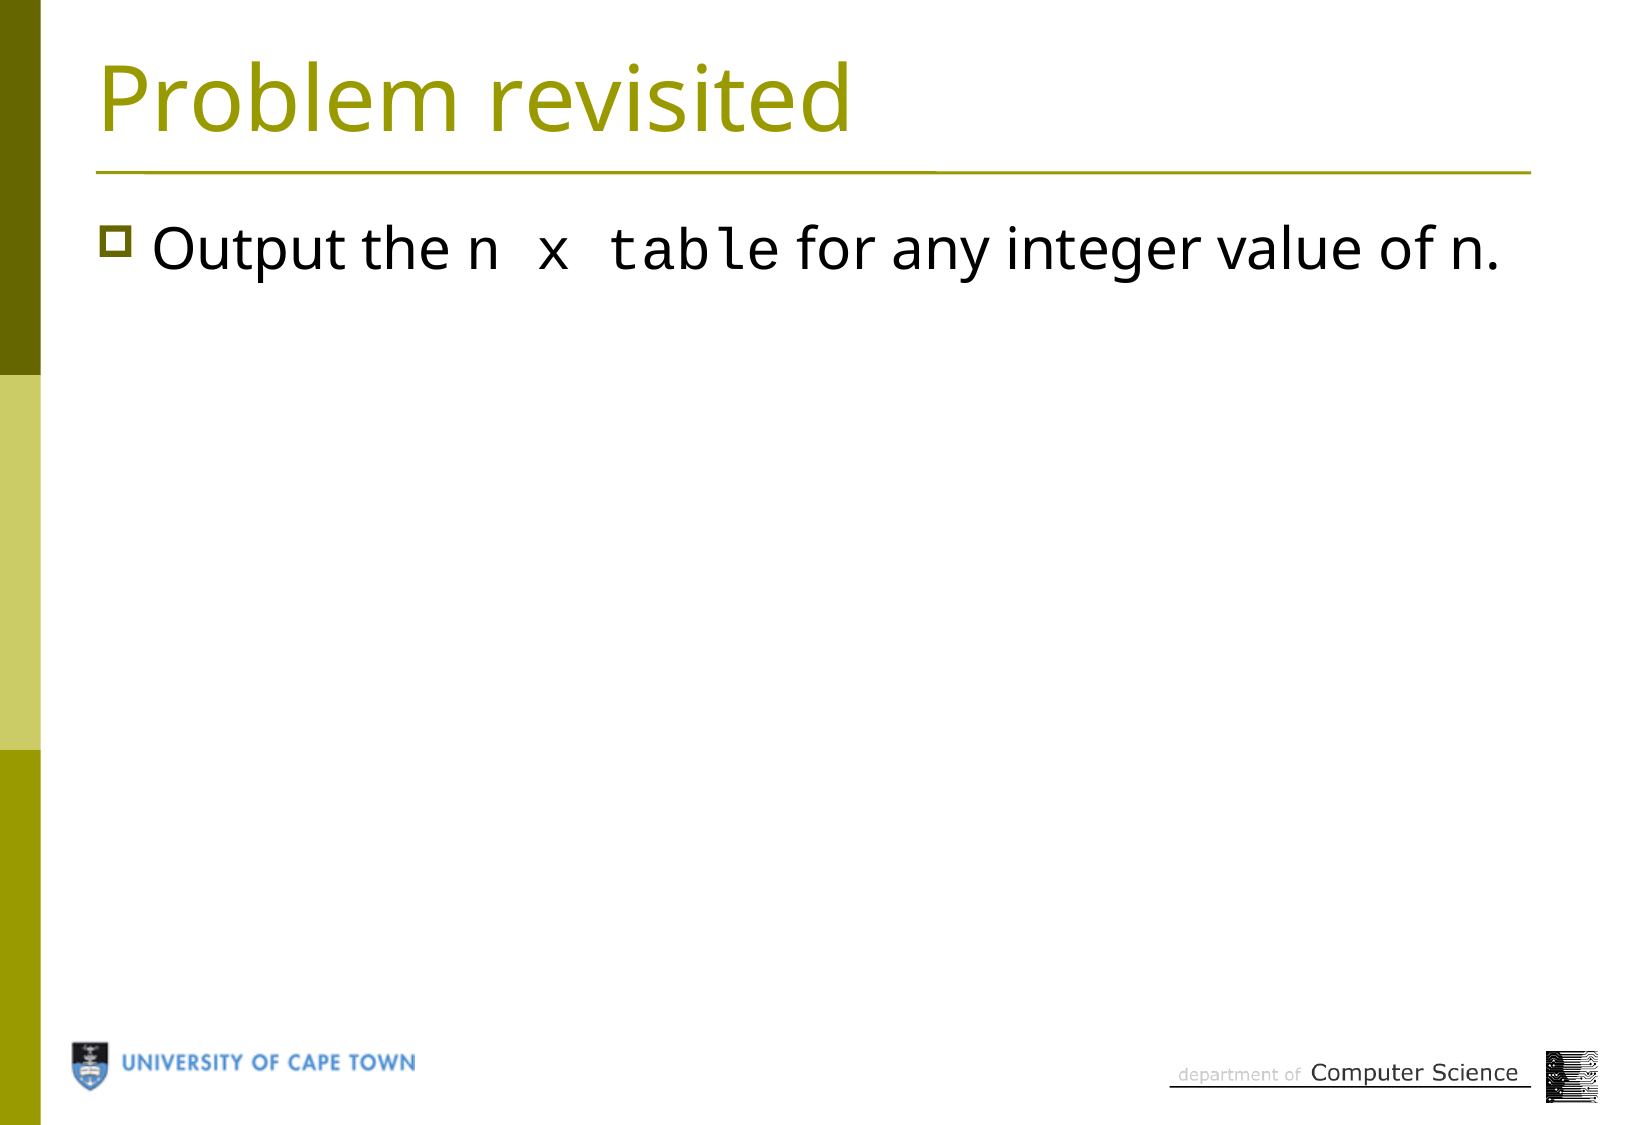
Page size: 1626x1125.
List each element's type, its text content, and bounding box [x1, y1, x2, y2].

title Problem revisited [81, 21, 1543, 180]
picture [61, 1024, 415, 1103]
list Output the n x table for any integer value of n. [81, 196, 1543, 1021]
picture [1546, 1051, 1598, 1103]
picture [1169, 1043, 1532, 1091]
